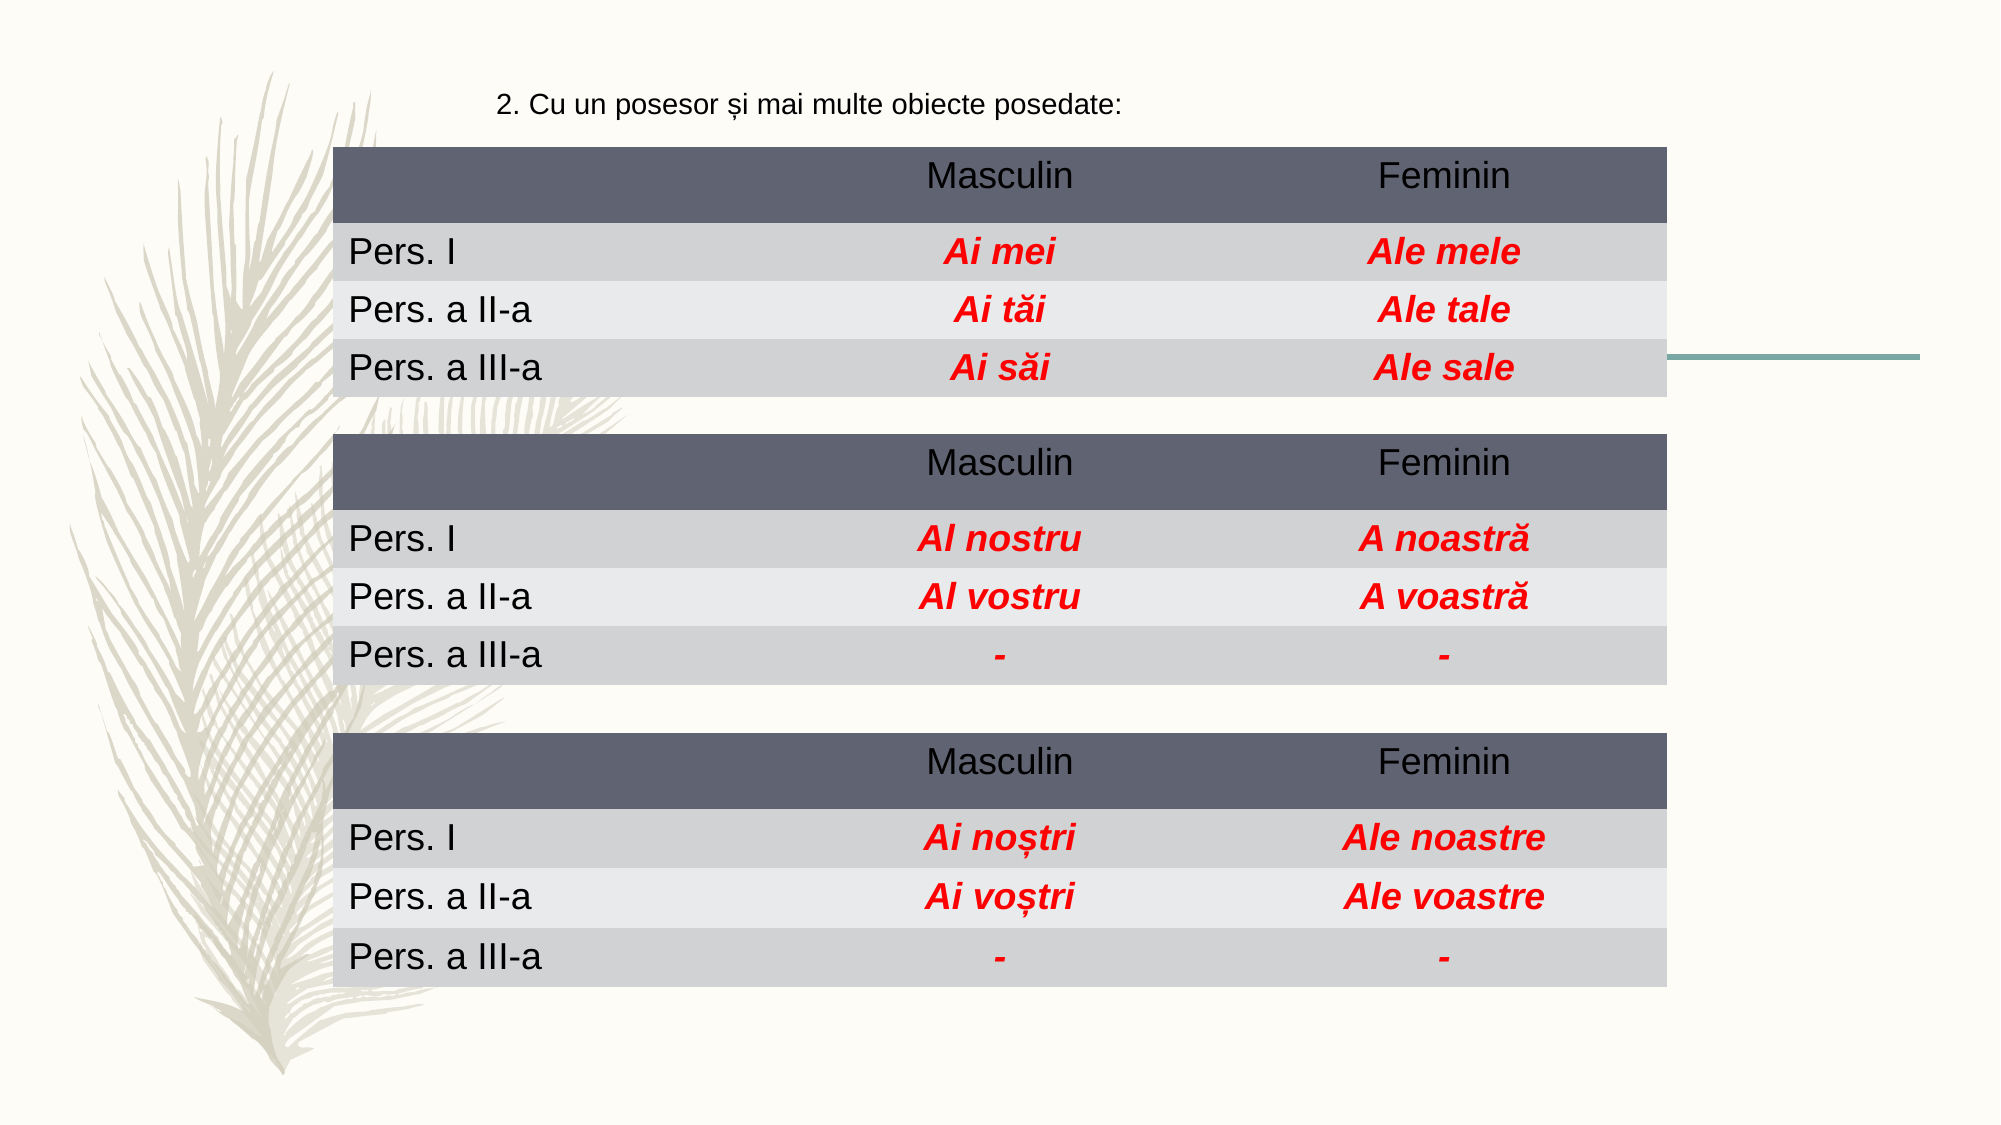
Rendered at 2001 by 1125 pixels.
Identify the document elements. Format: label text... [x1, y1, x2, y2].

table_cell - [778, 626, 1222, 685]
table_cell Al vostru [778, 568, 1222, 626]
table_cell Ale voastre [1222, 868, 1667, 928]
table_cell Ai tăi [778, 281, 1222, 339]
table_cell Ale sale [1222, 339, 1667, 397]
table_header [333, 434, 778, 510]
table_header Feminin [1222, 147, 1667, 223]
table_cell Pers. a II-a [333, 568, 778, 626]
table_cell - [1222, 928, 1667, 987]
table_cell Pers. I [333, 223, 778, 281]
table_header Masculin [778, 147, 1222, 223]
table_cell Al nostru [778, 510, 1222, 568]
table_header [333, 733, 778, 809]
table_cell Ai mei [778, 223, 1222, 281]
table_header [333, 147, 778, 223]
table_cell A noastră [1222, 510, 1667, 568]
table_cell A voastră [1222, 568, 1667, 626]
table_cell Ale tale [1222, 281, 1667, 339]
table_cell Pers. a II-a [333, 281, 778, 339]
table_cell Ai săi [778, 339, 1222, 397]
table_cell Ai noștri [778, 809, 1222, 868]
table_cell Ale mele [1222, 223, 1667, 281]
list 2. Cu un posesor și mai multe obiecte posedate: 3. Cu mai mulți posesori și un obiect posedat: 4. Cu mai mulți posesori și mai multe obiecte posedate: [481, 73, 1920, 999]
table_cell Ai voștri [778, 868, 1222, 928]
table_header Masculin [778, 733, 1222, 809]
table_cell - [778, 928, 1222, 987]
table_header Feminin [1222, 733, 1667, 809]
table_cell Pers. a II-a [333, 868, 778, 928]
table_header Feminin [1222, 434, 1667, 510]
table_cell Pers. a III-a [333, 339, 778, 397]
table_cell Pers. a III-a [333, 626, 778, 685]
table_cell Pers. I [333, 510, 778, 568]
table_cell Pers. I [333, 809, 778, 868]
table_cell Ale noastre [1222, 809, 1667, 868]
table_header Masculin [778, 434, 1222, 510]
table_cell Pers. a III-a [333, 928, 778, 987]
table_cell - [1222, 626, 1667, 685]
